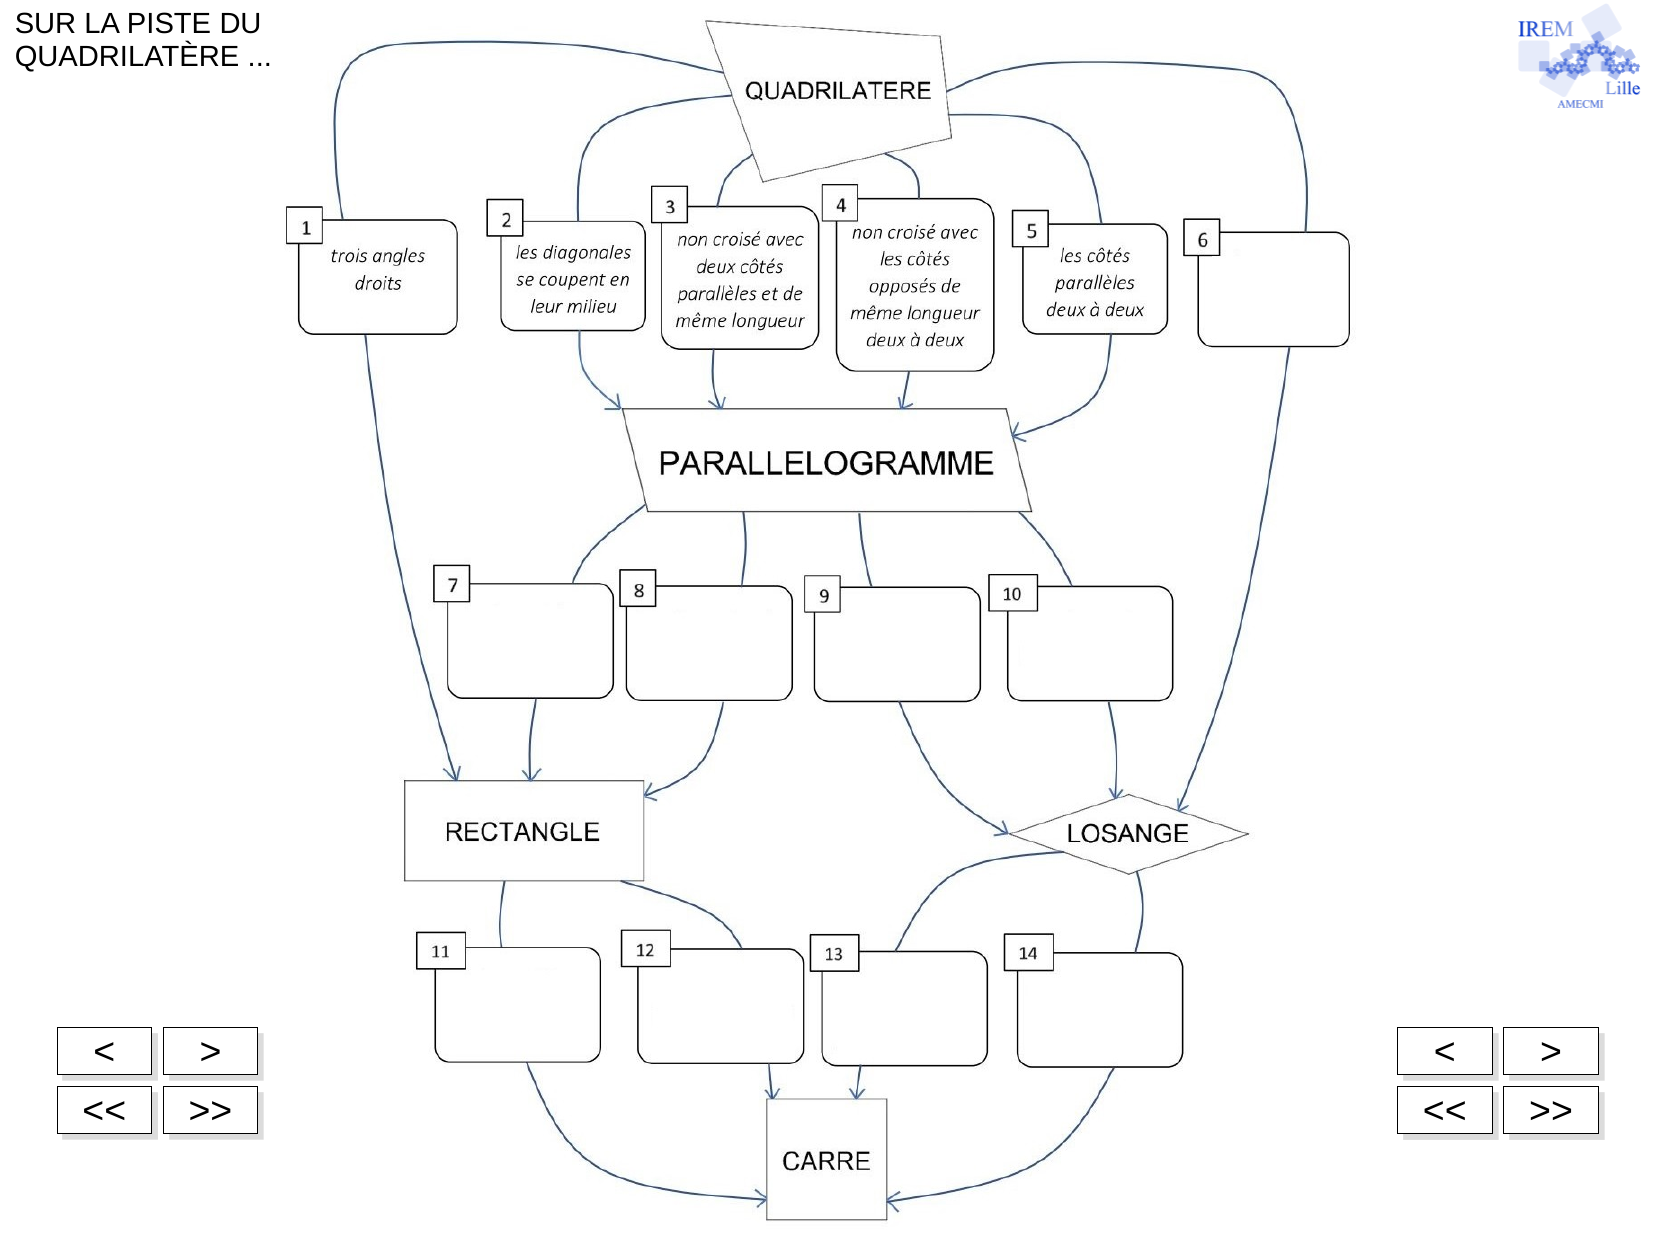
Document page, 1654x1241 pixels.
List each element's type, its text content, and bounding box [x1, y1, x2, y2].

text_box < [57, 1027, 152, 1075]
text_box >> [1503, 1086, 1599, 1134]
text_box < [1397, 1027, 1493, 1075]
text_box >> [163, 1086, 258, 1134]
text_box << [1397, 1086, 1493, 1134]
text_box > [163, 1027, 258, 1075]
picture [1503, 0, 1654, 112]
text_box SUR LA PISTE DU QUADRILATÈRE ... [0, 0, 302, 88]
text_box << [57, 1086, 152, 1134]
text_box > [1503, 1027, 1599, 1075]
picture [269, 0, 1384, 1241]
